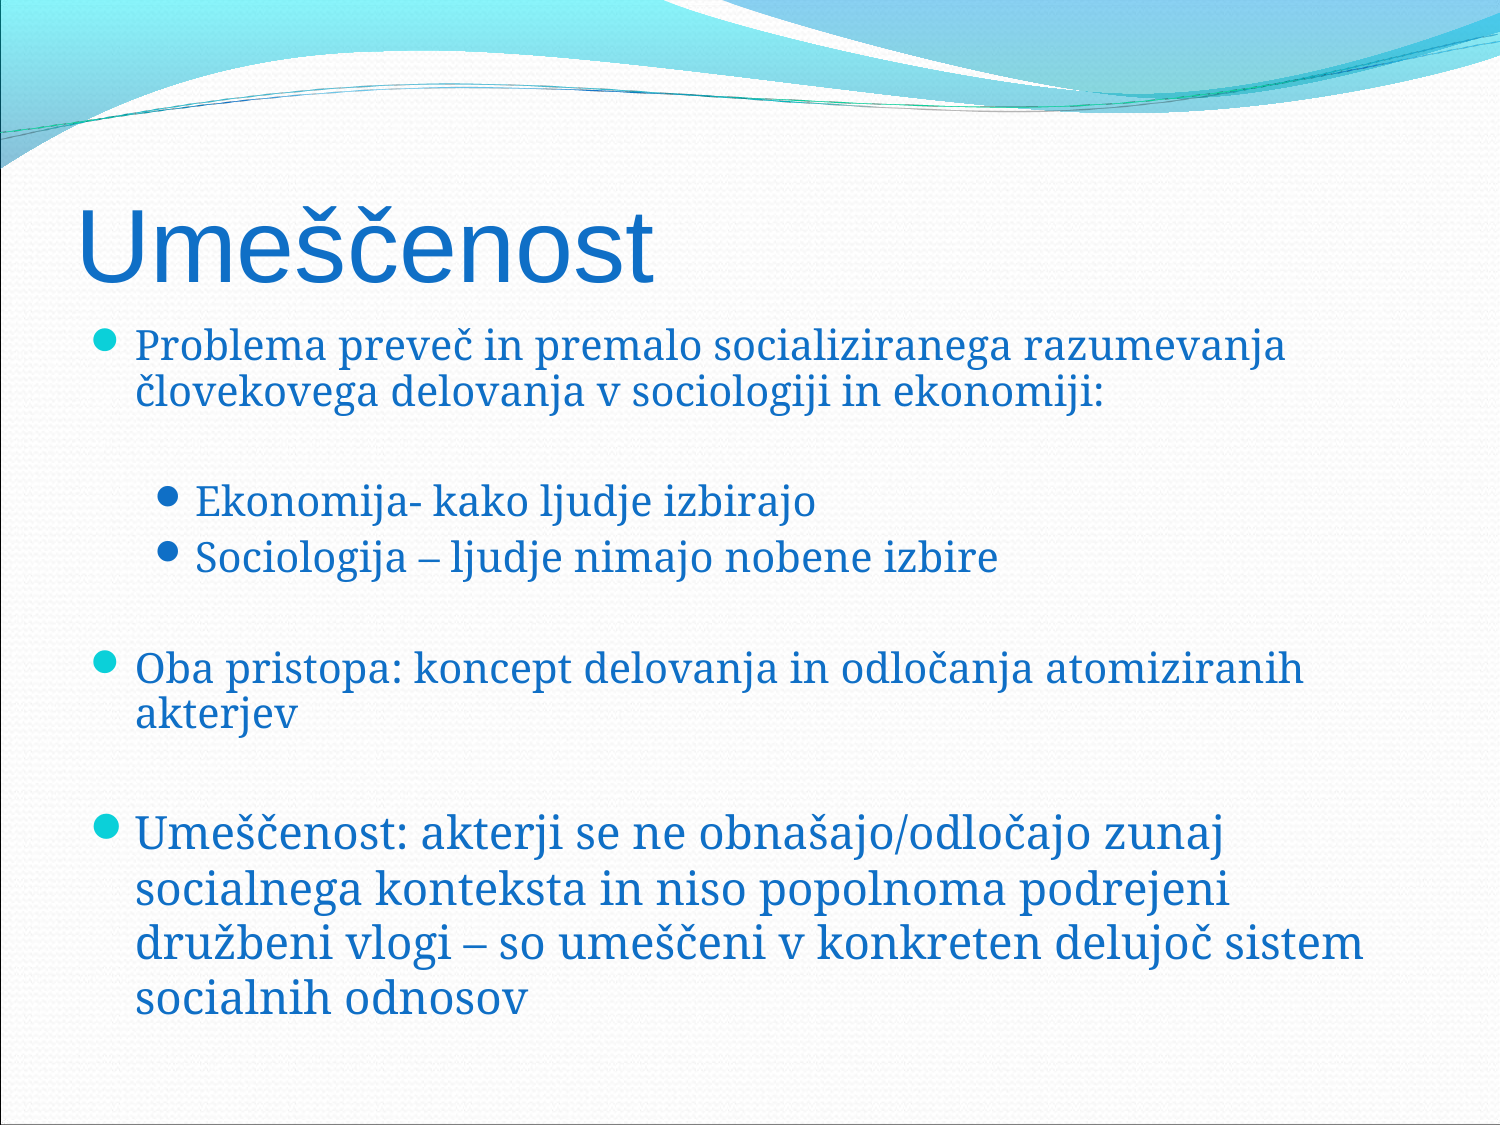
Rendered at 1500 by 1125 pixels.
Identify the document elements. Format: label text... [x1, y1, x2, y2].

title Umeščenost [75, 115, 1426, 304]
list Problema preveč in premalo socializiranega razumevanja človekovega delovanja v sociologiji in ekonomiji: Ekonomija- kako ljudje izbirajo Sociologija – ljudje nimajo nobene izbire Oba pristopa: koncept delovanja in odločanja atomiziranih akterjev Umeščenost: akterji se ne obnašajo/odločajo zunaj socialnega konteksta in niso popolnoma podrejeni družbeni vlogi – so umeščeni v konkreten delujoč sistem socialnih odnosov [75, 317, 1426, 1038]
picture [0, 0, 1500, 1125]
